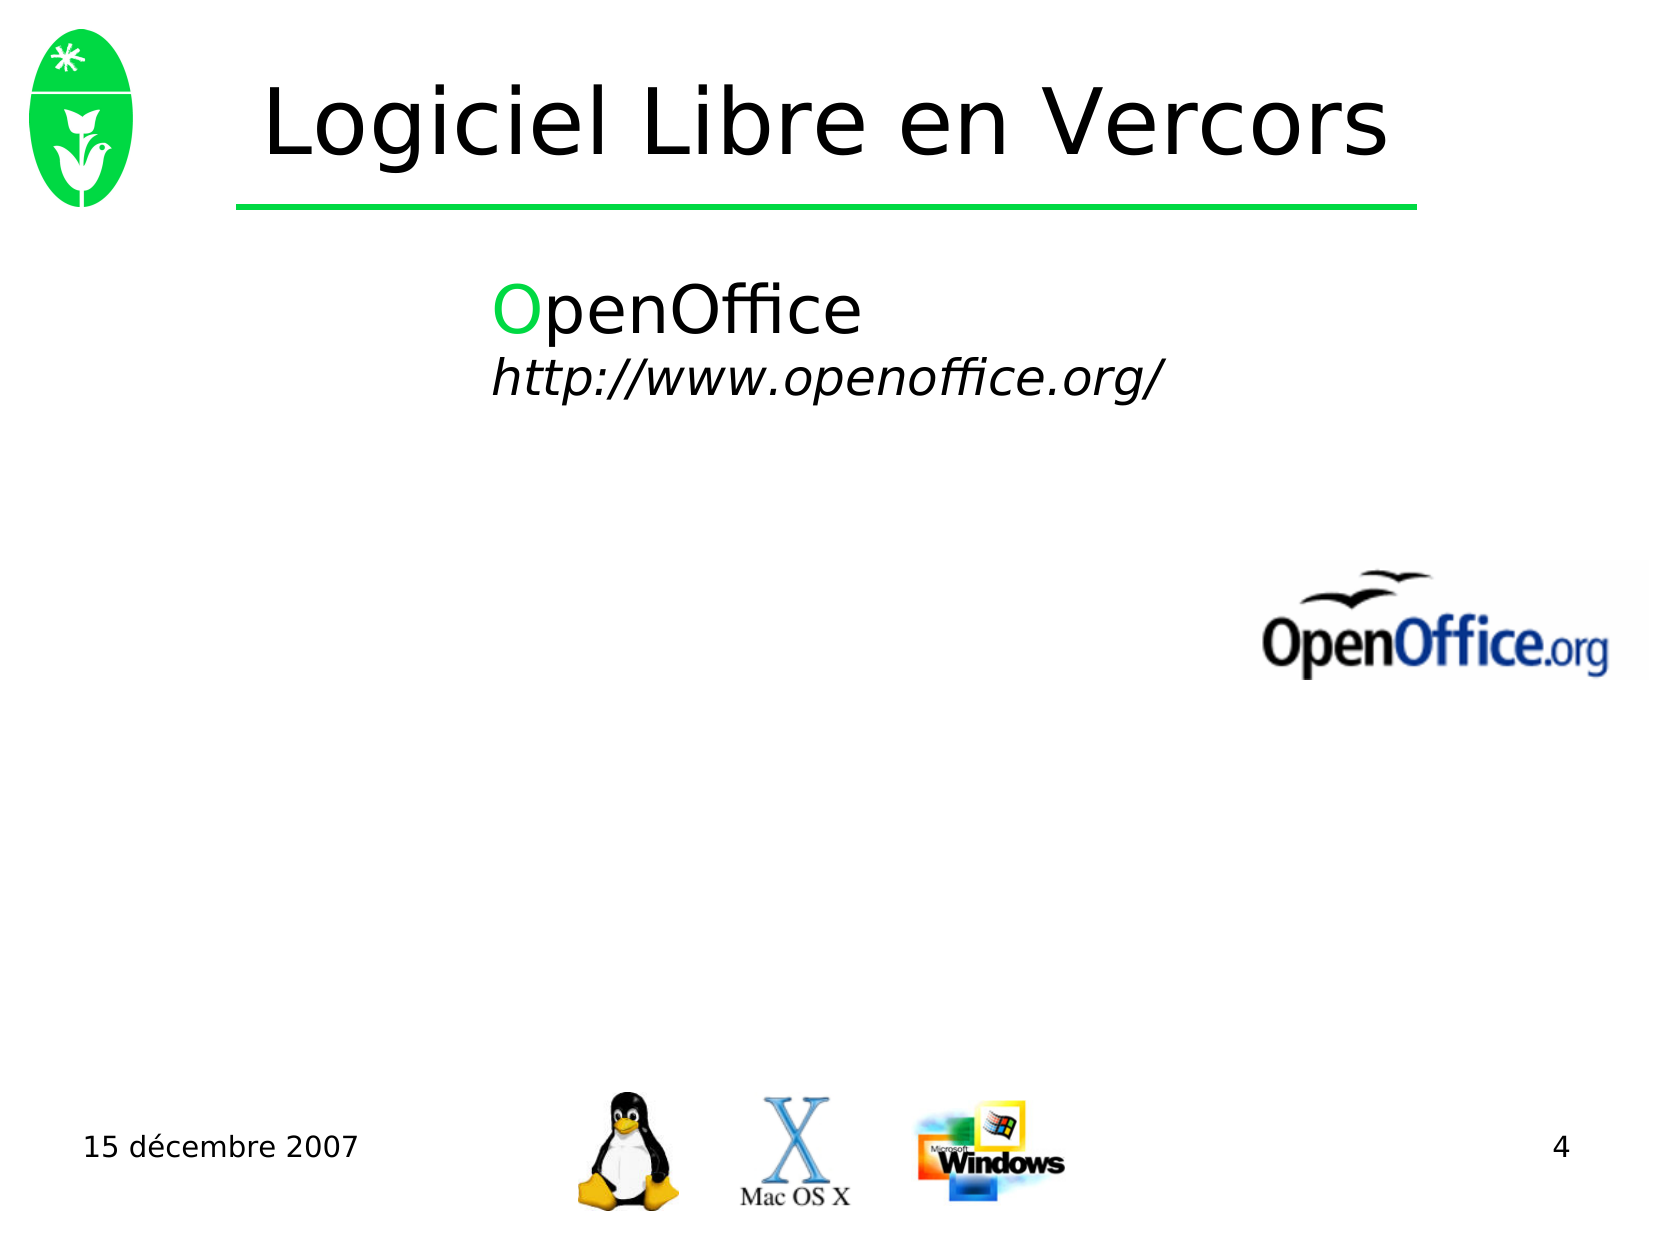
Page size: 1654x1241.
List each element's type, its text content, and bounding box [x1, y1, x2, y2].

text_box OpenOffice http://www.openoffice.org/ [477, 264, 1177, 415]
picture [726, 1092, 866, 1211]
picture [903, 1092, 1076, 1211]
title Logiciel Libre en Vercors [177, 4, 1477, 241]
picture [1240, 560, 1649, 680]
picture [29, 29, 133, 207]
picture [578, 1092, 679, 1211]
